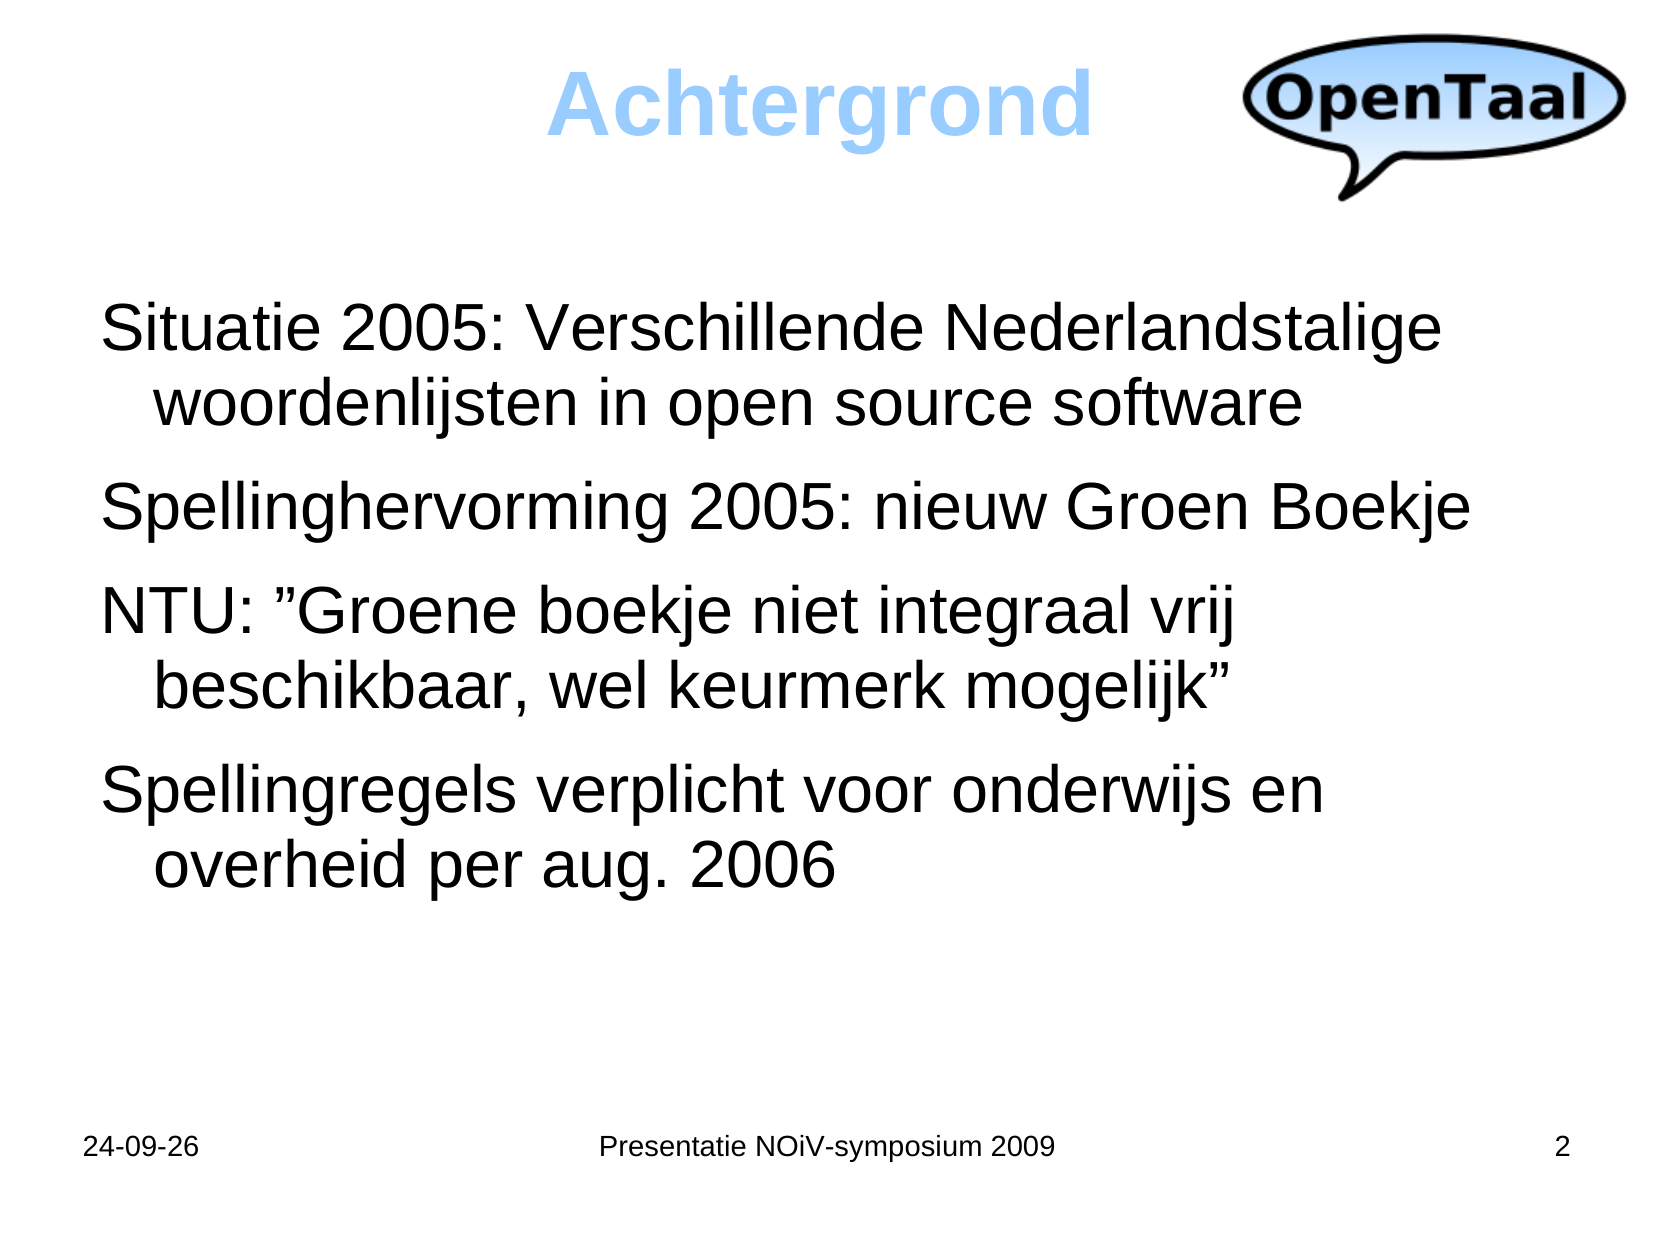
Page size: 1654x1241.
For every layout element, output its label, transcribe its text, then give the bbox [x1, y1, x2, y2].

title Achtergrond [76, 0, 1565, 208]
picture [1565, 29, 1631, 206]
list Situatie 2005: Verschillende Nederlandstalige woordenlijsten in open source software Spellinghervorming 2005: nieuw Groen Boekje NTU: ”Groene boekje niet integraal vrij beschikbaar, wel keurmerk mogelijk” Spellingregels verplicht voor onderwijs en overheid per aug. 2006 [82, 290, 1571, 1109]
